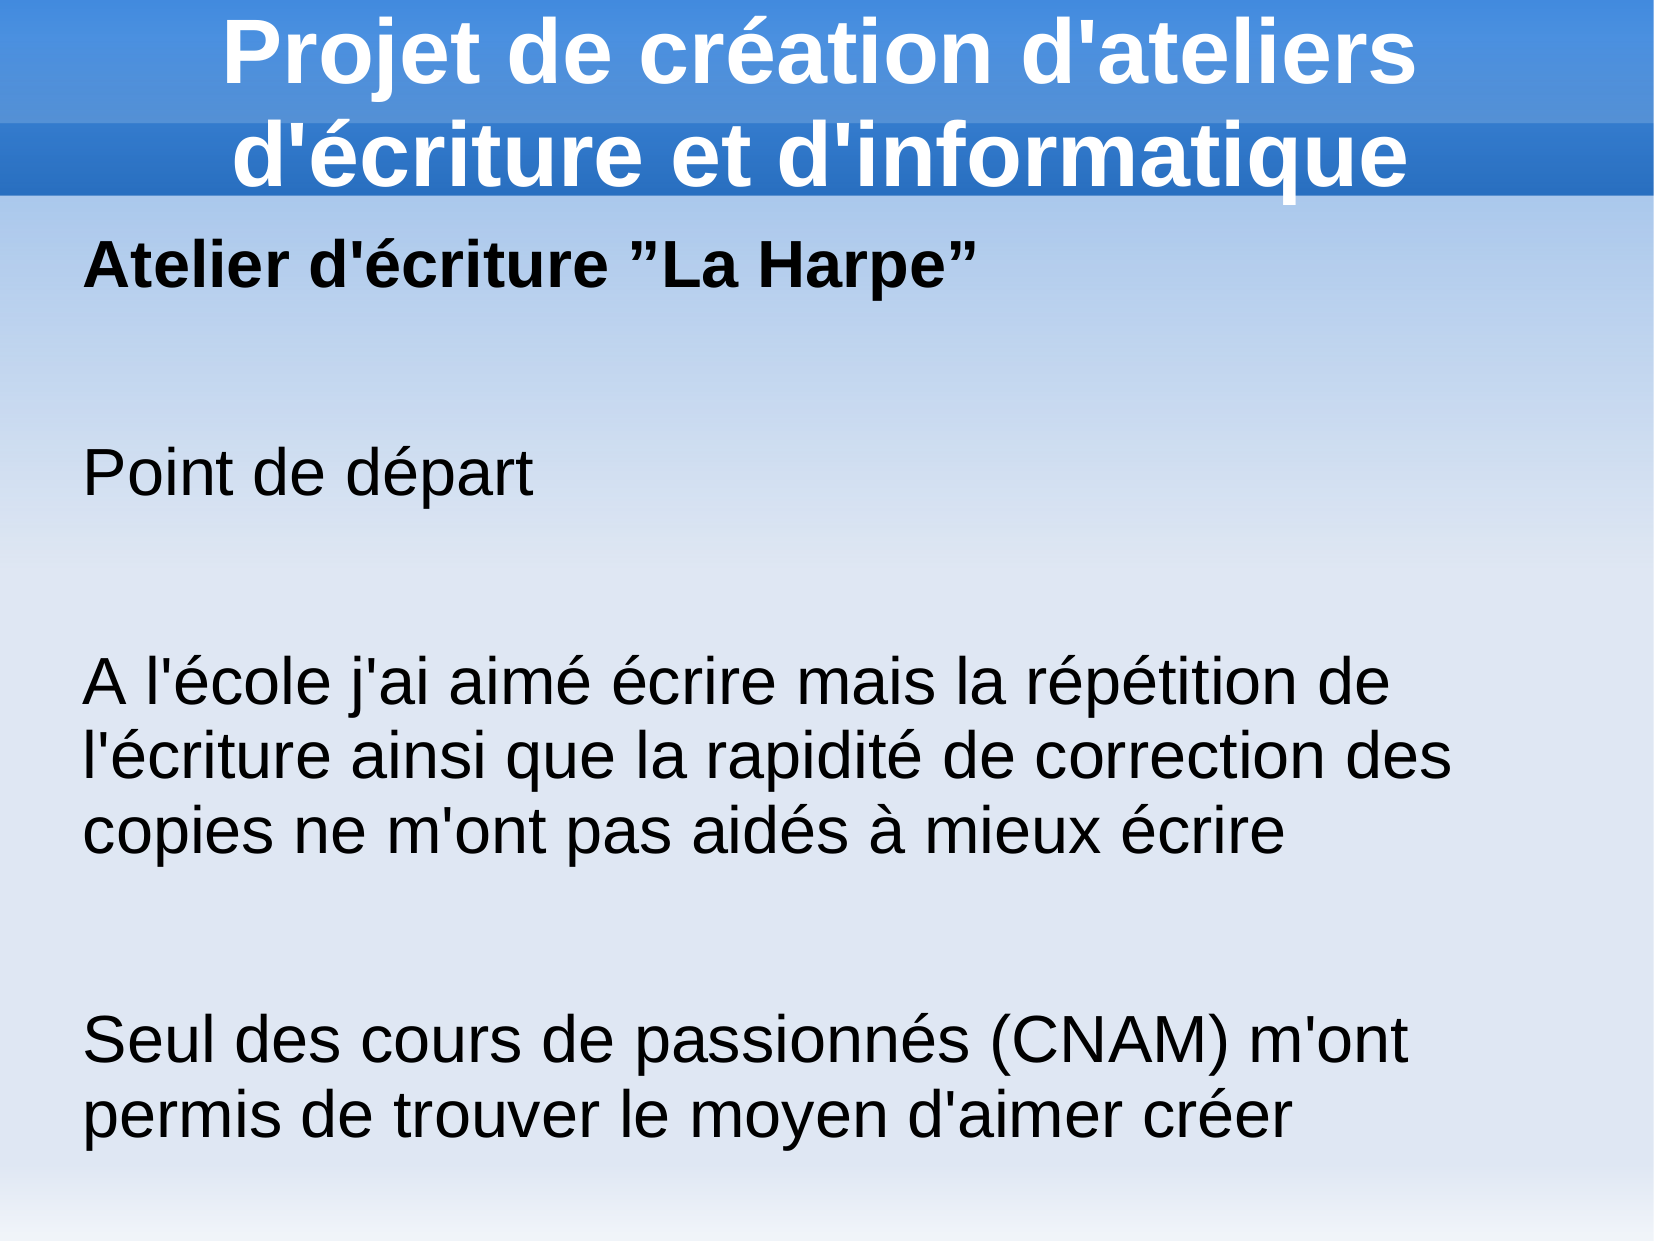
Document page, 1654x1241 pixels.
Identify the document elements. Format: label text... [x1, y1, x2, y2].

list Atelier d'écriture ”La Harpe” Point de départ A l'école j'ai aimé écrire mais la répétition de l'écriture ainsi que la rapidité de correction des copies ne m'ont pas aidés à mieux écrire Seul des cours de passionnés (CNAM) m'ont permis de trouver le moyen d'aimer créer [82, 226, 1571, 1241]
picture [0, 0, 1654, 1241]
title Projet de création d'ateliers d'écriture et d'informatique [76, 0, 1565, 208]
